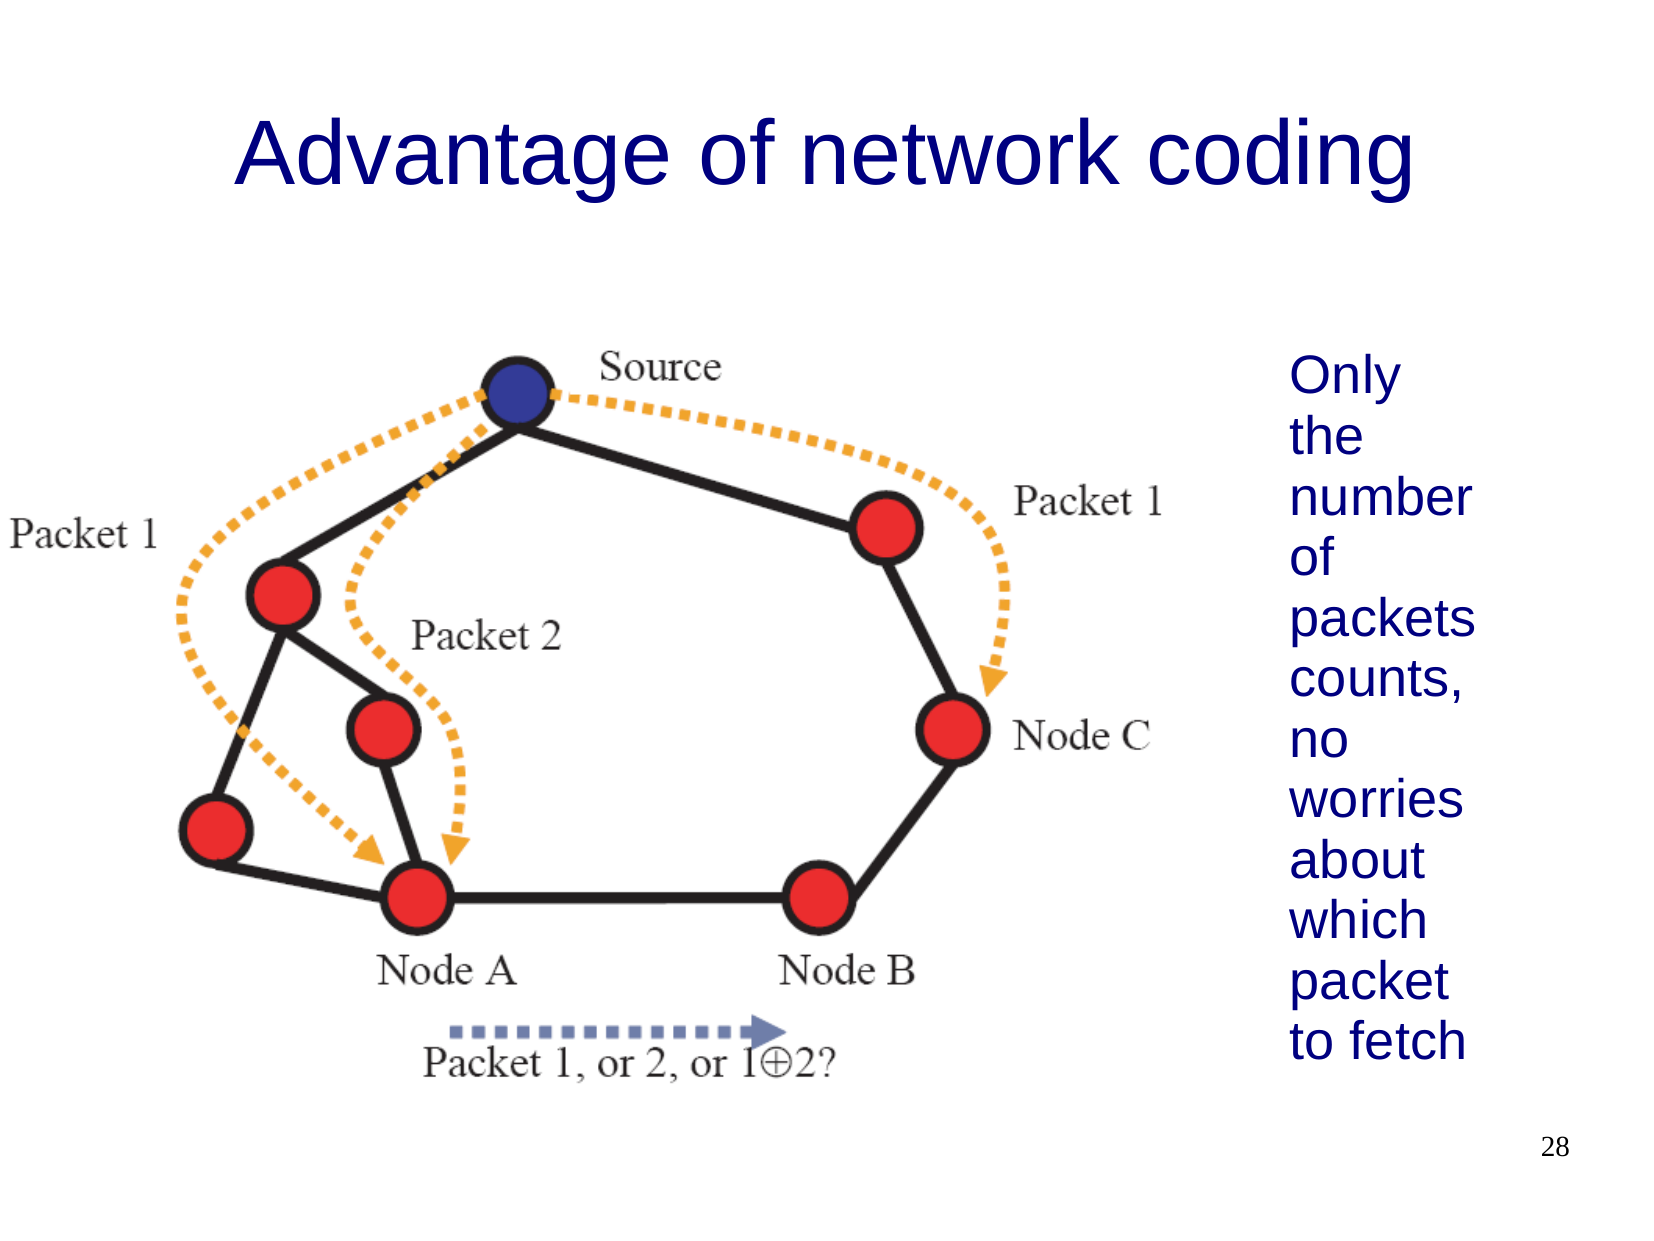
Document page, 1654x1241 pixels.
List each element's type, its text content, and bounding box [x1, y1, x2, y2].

text_box Only the number of packets counts, no worries about which packet to fetch [1275, 337, 1501, 1163]
title Advantage of network coding [82, 49, 1571, 257]
picture [0, 337, 1169, 1088]
